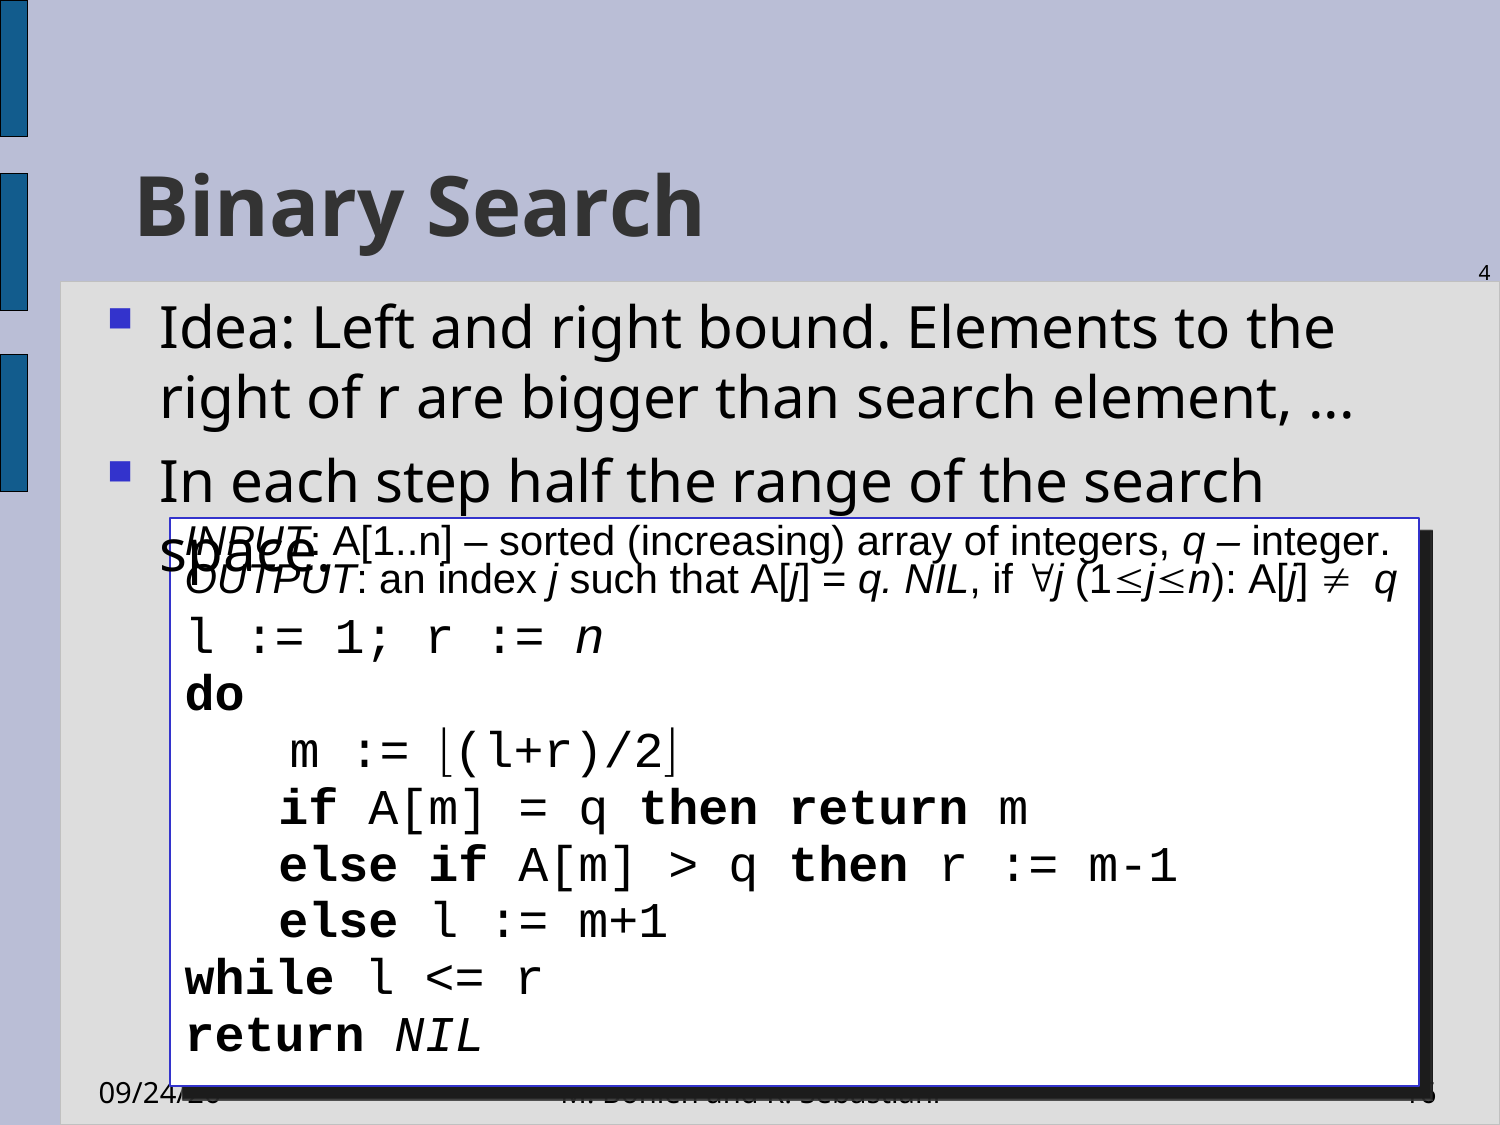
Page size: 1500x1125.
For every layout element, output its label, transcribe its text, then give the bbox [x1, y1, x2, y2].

title Binary Search [118, 65, 1400, 269]
text_box 4 [1478, 261, 1491, 287]
text_box Idea: Left and right bound. Elements to the right of r are bigger than search element, ... In each step half the range of the search space. [89, 284, 1447, 590]
list INPUT: A[1..n] – sorted (increasing) array of integers, q – integer. OUTPUT: an index j such that A[j] = q. NIL, if j (1jn): A[j] q l := 1; r := n do m := ⌊(l+r)/2⌋ if A[m] = q then return m else if A[m] > q then r := m-1 else l := m+1 while l <= r return NIL [169, 590, 1419, 1087]
